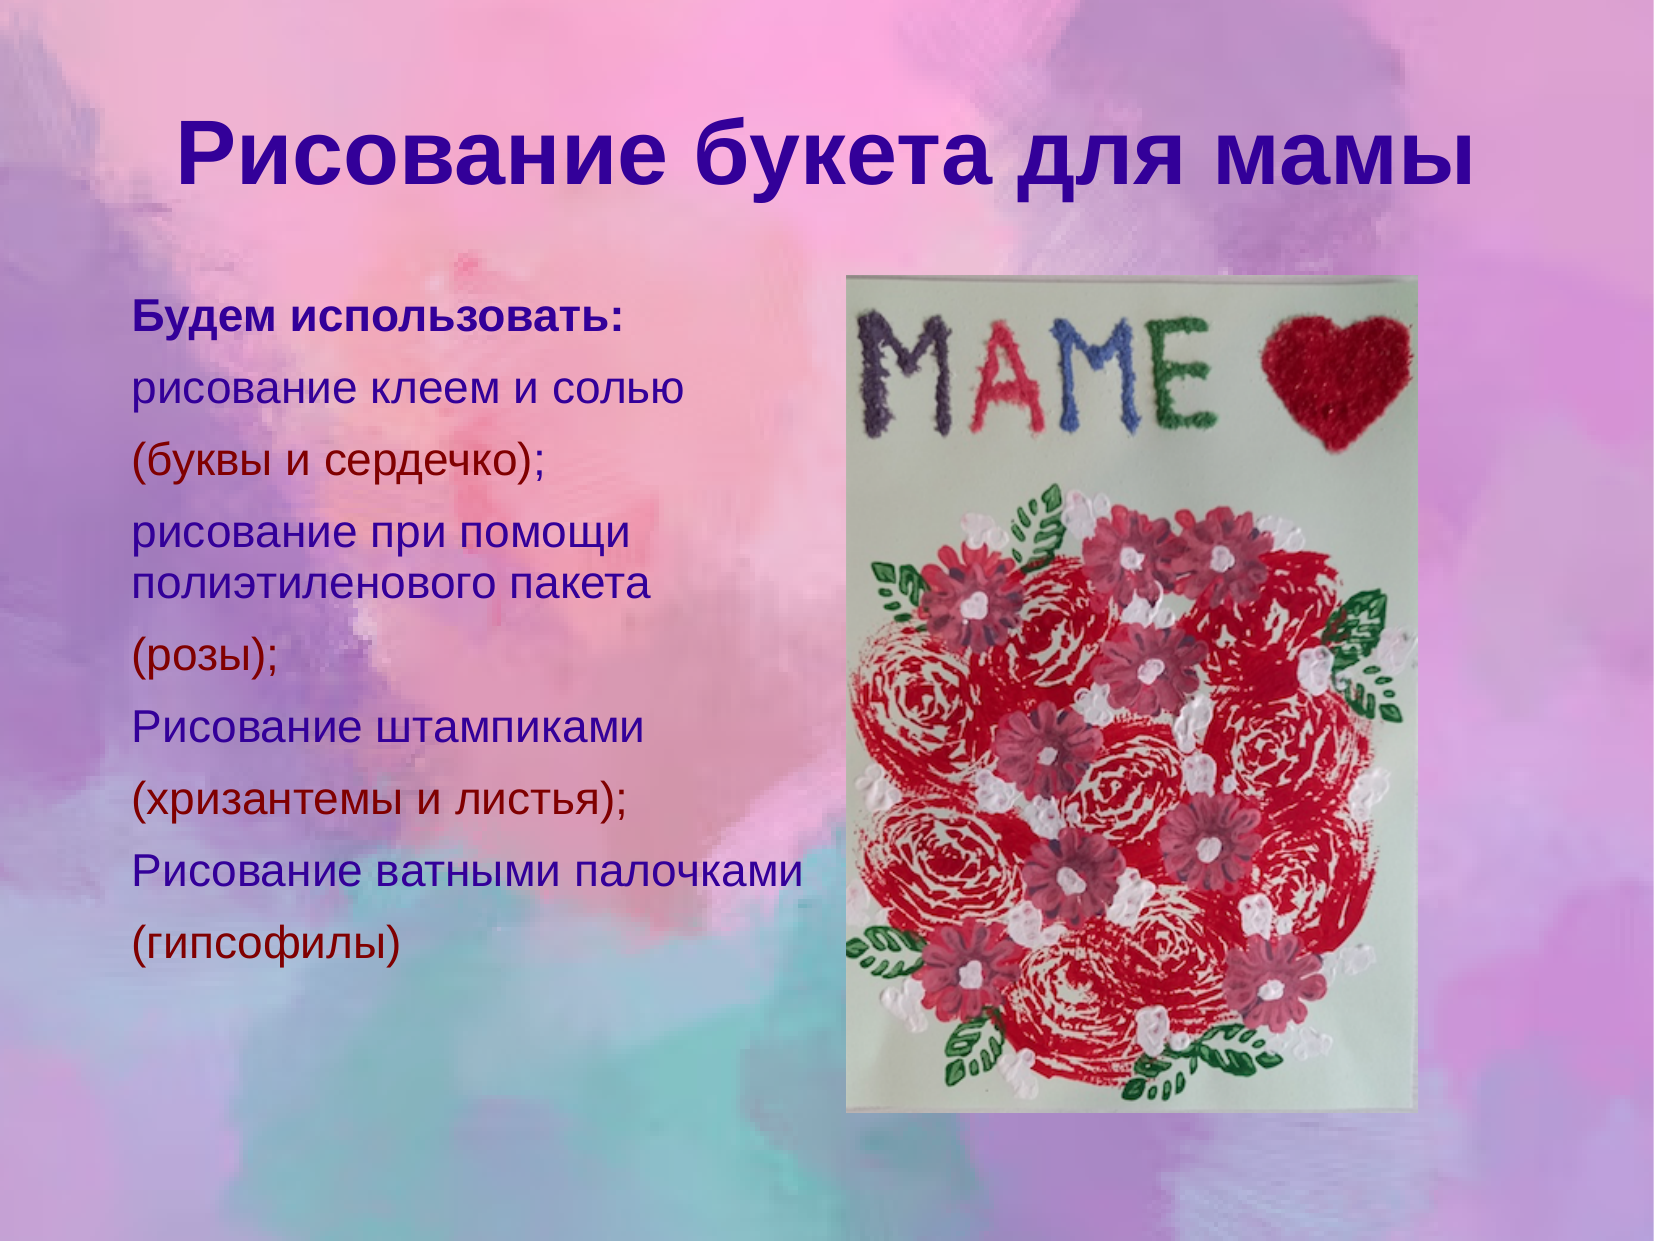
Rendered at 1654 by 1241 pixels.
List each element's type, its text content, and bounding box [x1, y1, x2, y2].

title Рисование букета для мамы [82, 49, 1571, 257]
picture [0, 0, 1654, 1241]
list Будем использовать: рисование клеем и солью (буквы и сердечко); рисование при помощи полиэтиленового пакета (розы); Рисование штампиками (хризантемы и листья); Рисование ватными палочками (гипсофилы) [82, 290, 809, 1010]
